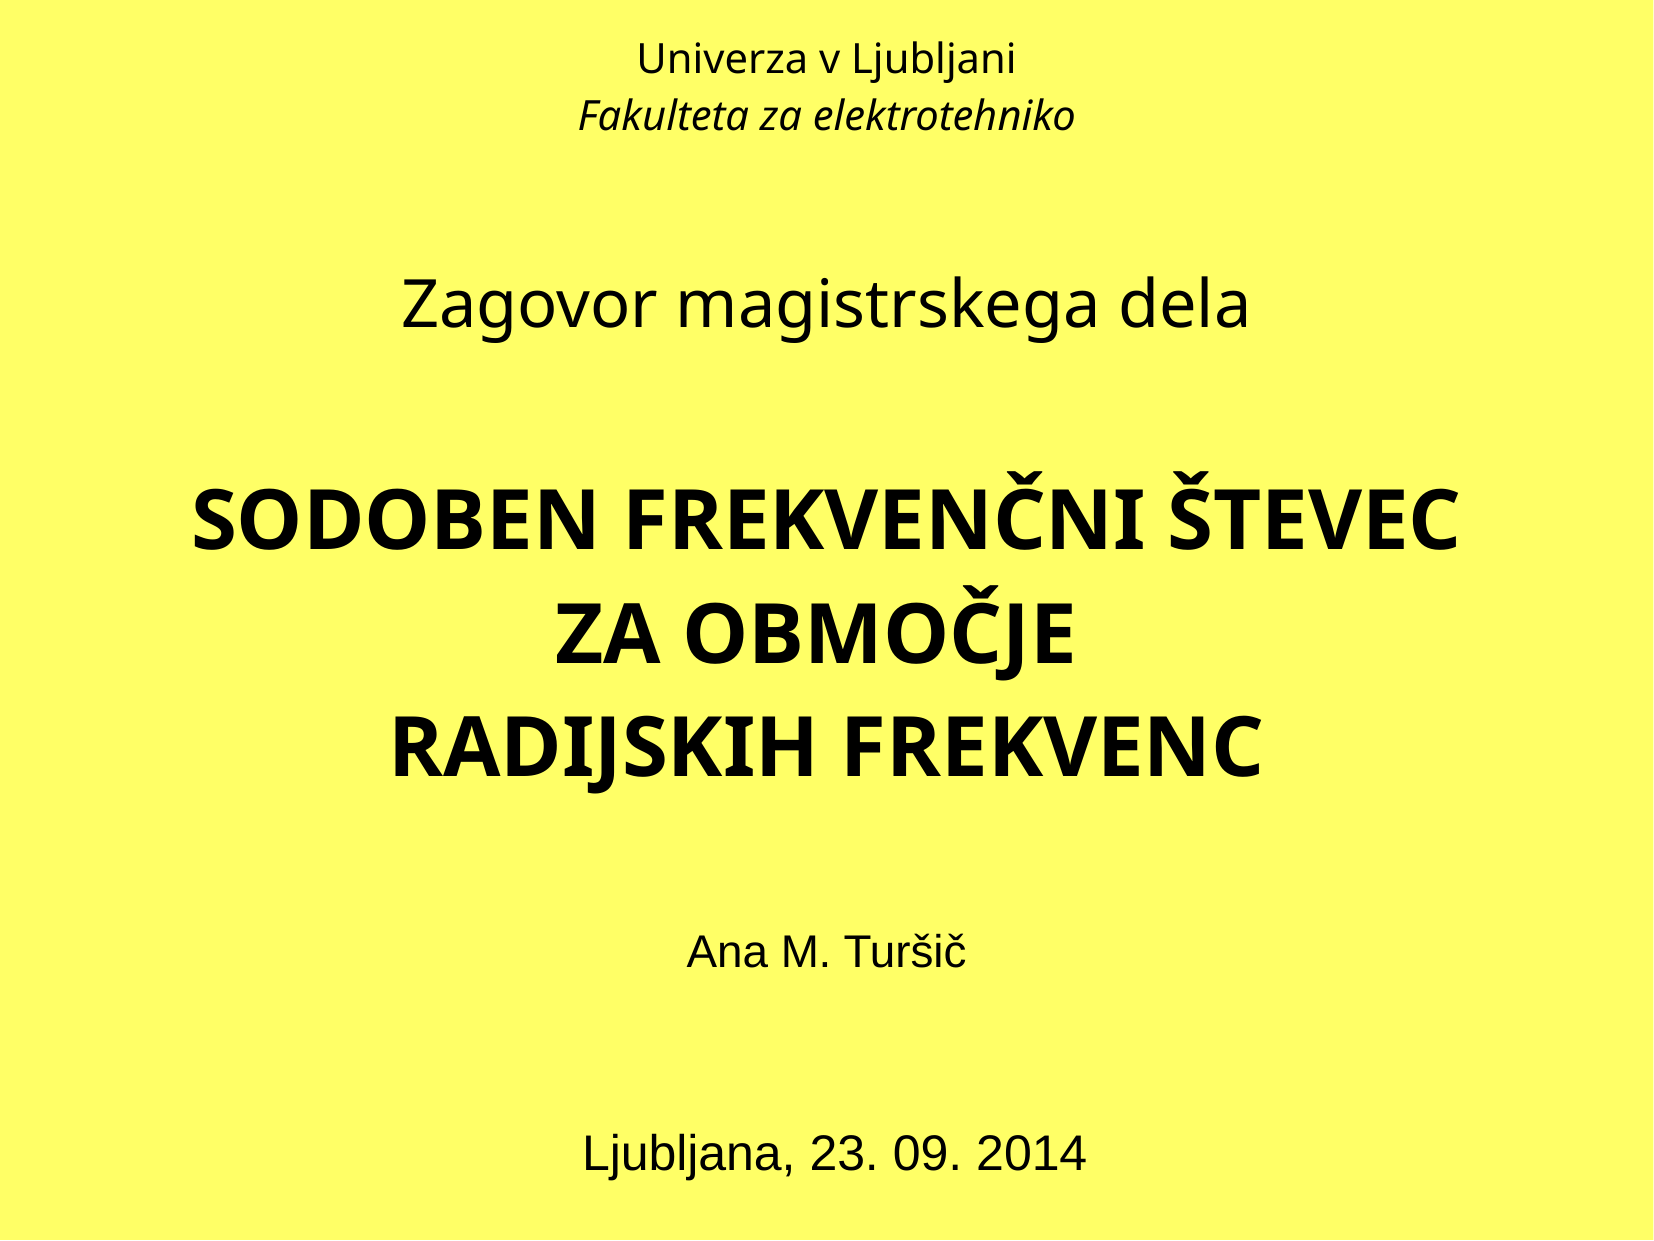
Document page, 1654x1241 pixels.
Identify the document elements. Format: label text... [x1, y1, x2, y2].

title Univerza v Ljubljani Fakulteta za elektrotehniko Zagovor magistrskega dela SODOBEN FREKVENČNI ŠTEVEC ZA OBMOČJE RADIJSKIH FREKVENC [82, 70, 1571, 217]
subtitle Ana M. Turšič Ljubljana, 23. 09. 2014 [82, 217, 1571, 1182]
